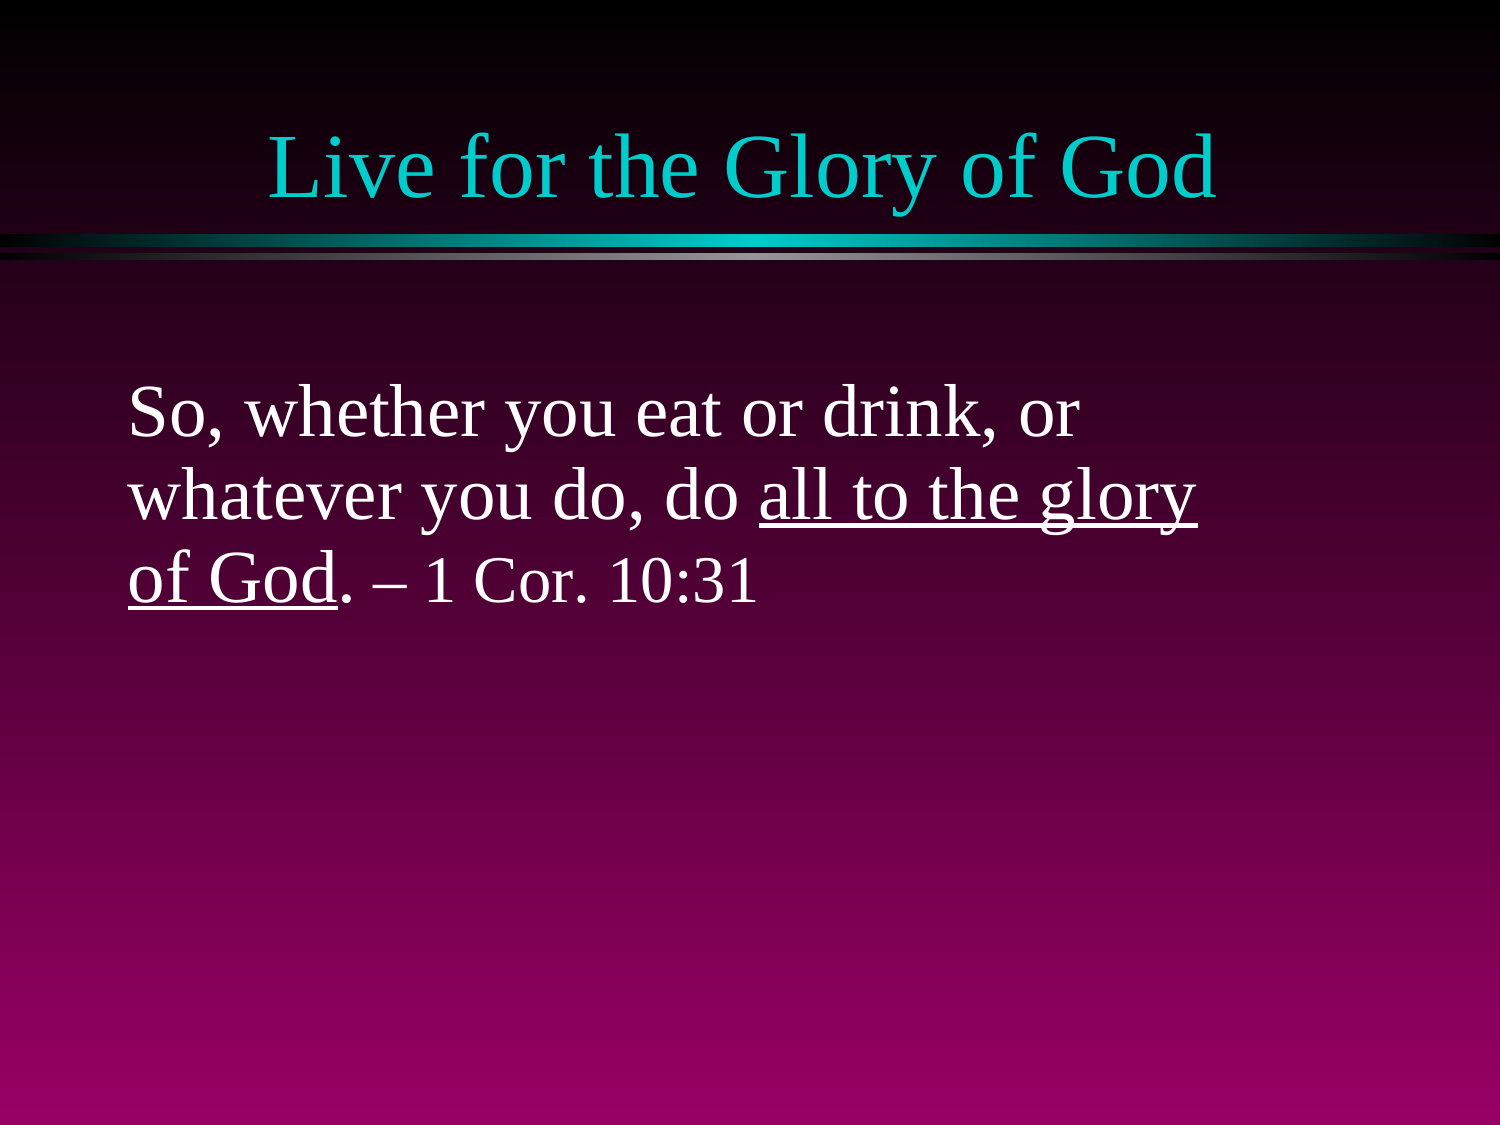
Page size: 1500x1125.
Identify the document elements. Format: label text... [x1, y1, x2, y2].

title Live for the Glory of God [99, 37, 1388, 225]
text_box So, whether you eat or drink, or whatever you do, do all to the glory of God. – 1 Cor. 10:31 [112, 362, 1290, 626]
